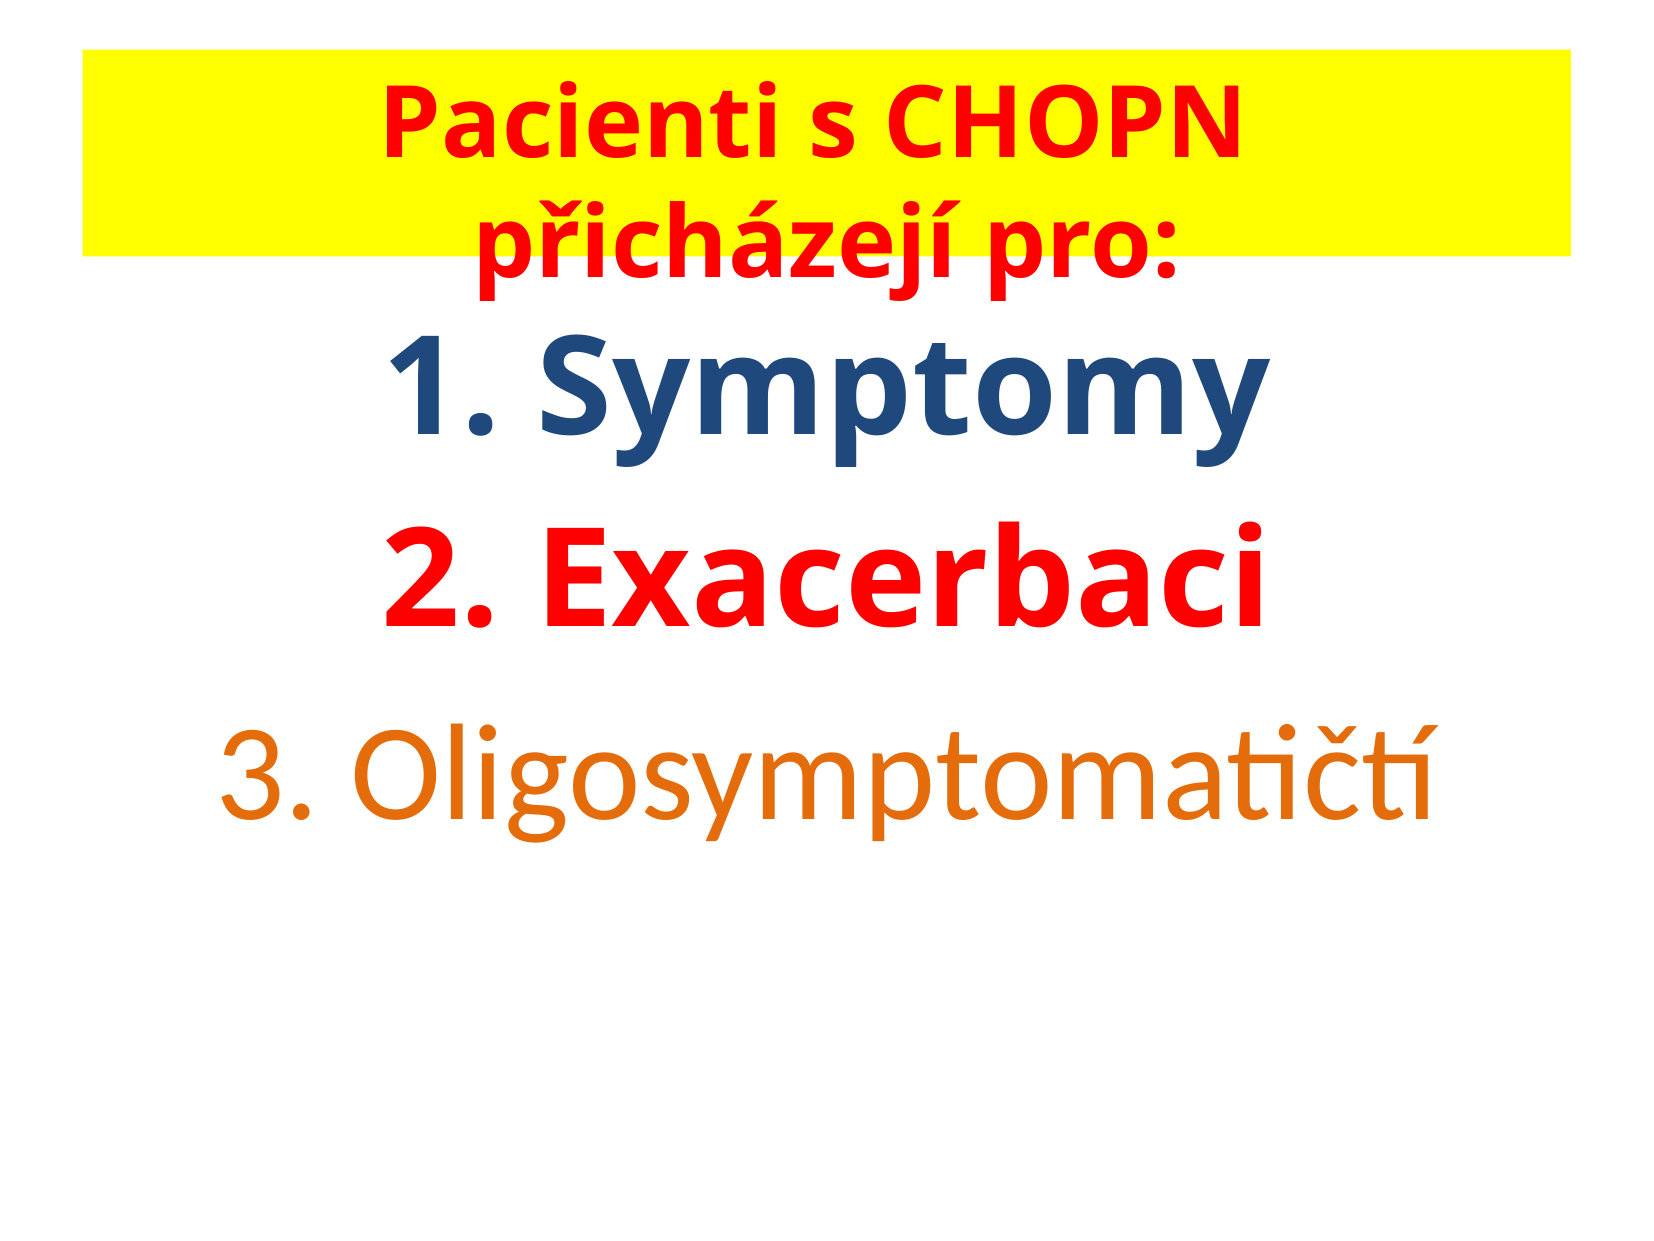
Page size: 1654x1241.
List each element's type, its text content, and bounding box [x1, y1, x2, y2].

list 1. Symptomy 2. Exacerbaci 3. Oligosymptomatičtí [82, 289, 1571, 1108]
title Pacienti s CHOPN přicházejí pro: [82, 49, 1571, 257]
